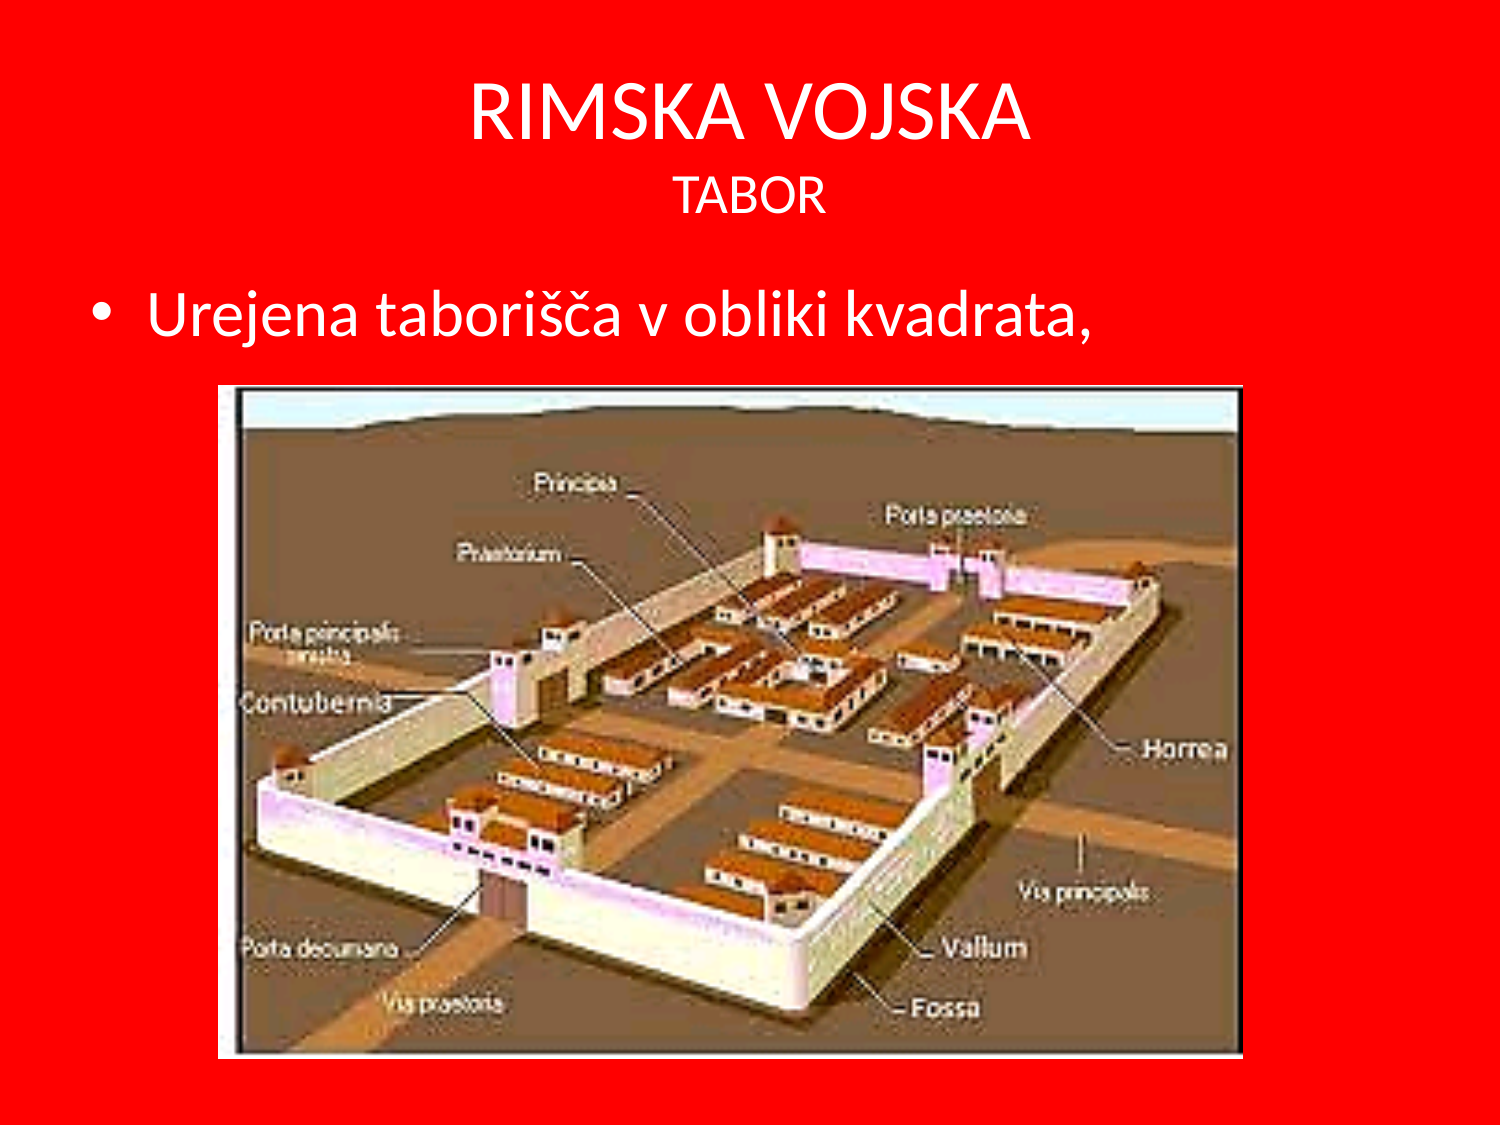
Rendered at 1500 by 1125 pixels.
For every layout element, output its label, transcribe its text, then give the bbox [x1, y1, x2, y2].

title RIMSKA VOJSKA TABOR [75, 45, 1425, 233]
list Urejena taborišča v obliki kvadrata, [75, 262, 1425, 1005]
picture [218, 385, 1243, 1059]
